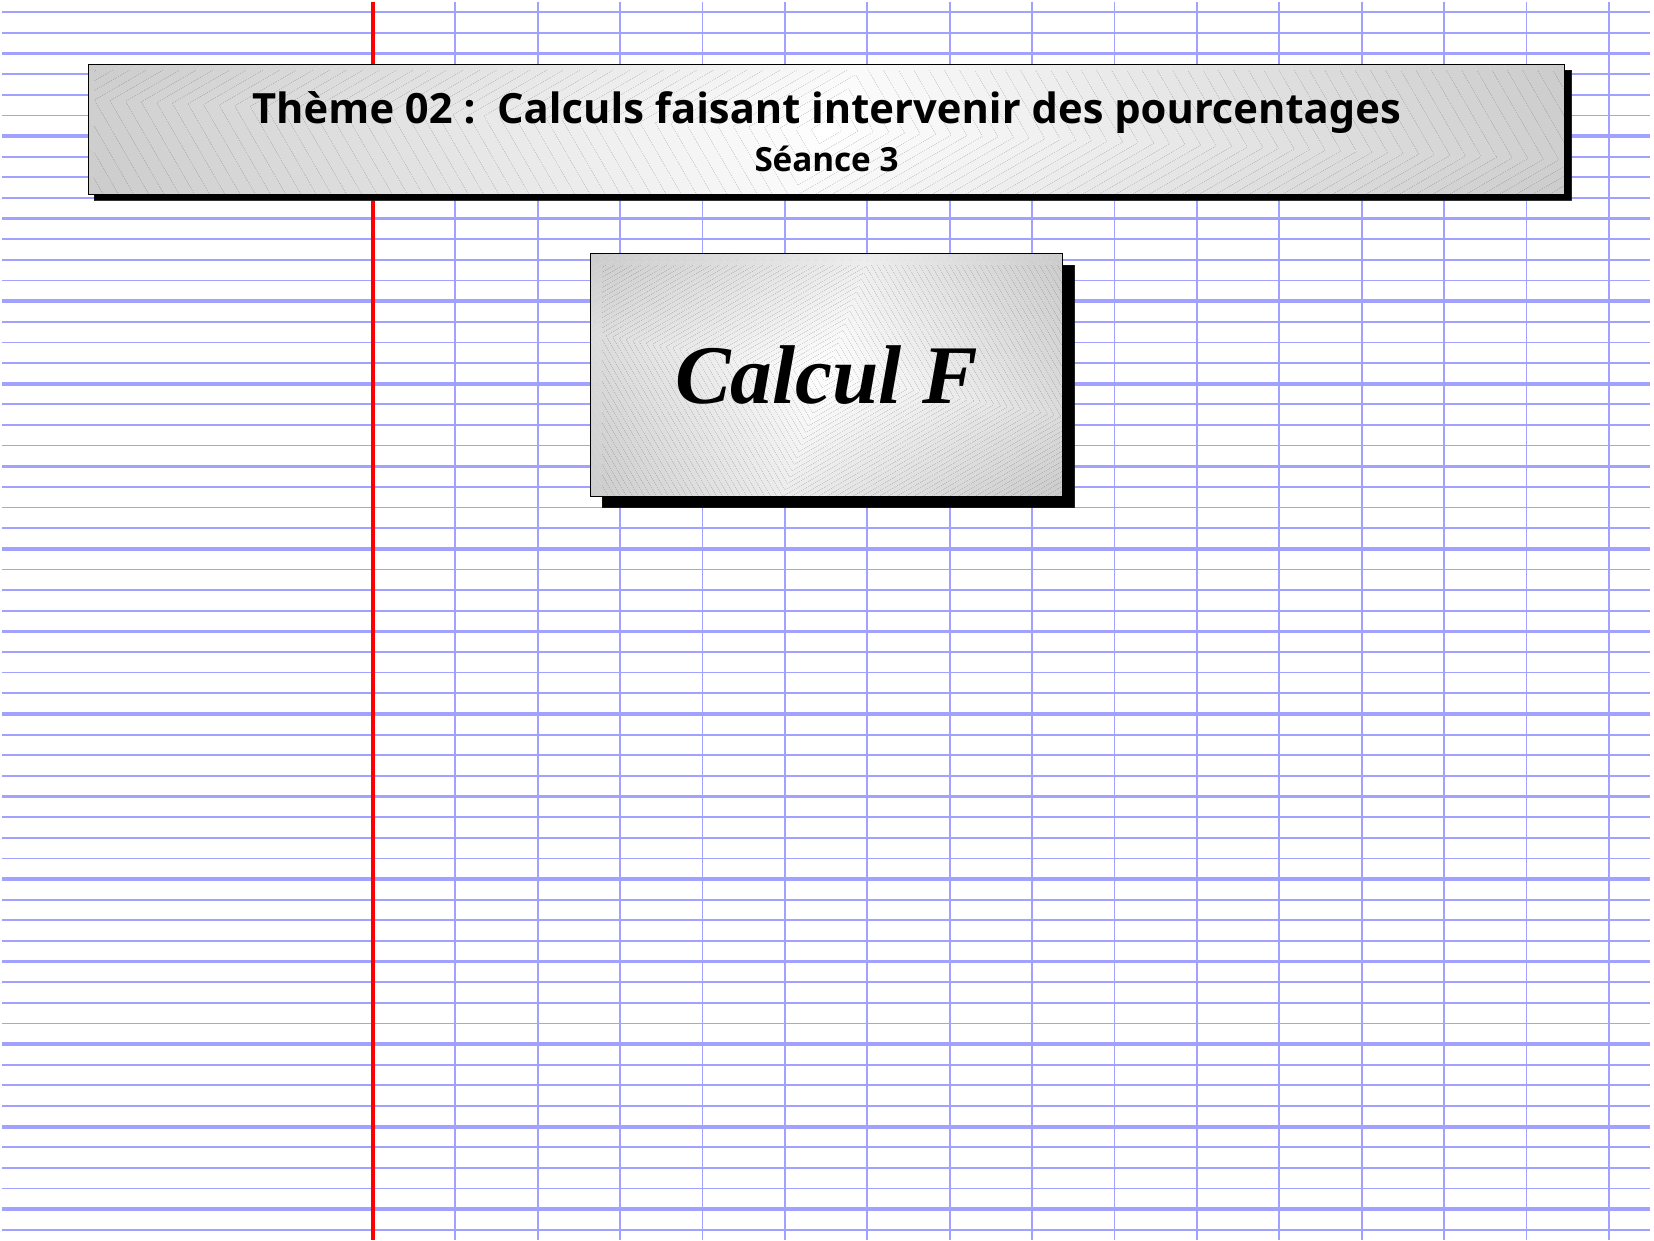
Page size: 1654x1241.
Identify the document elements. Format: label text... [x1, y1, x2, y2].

picture [0, 0, 1654, 1241]
text_box Thème 02 : Calculs faisant intervenir des pourcentages Séance 3 [88, 64, 1565, 195]
text_box Calcul F [590, 253, 1063, 497]
